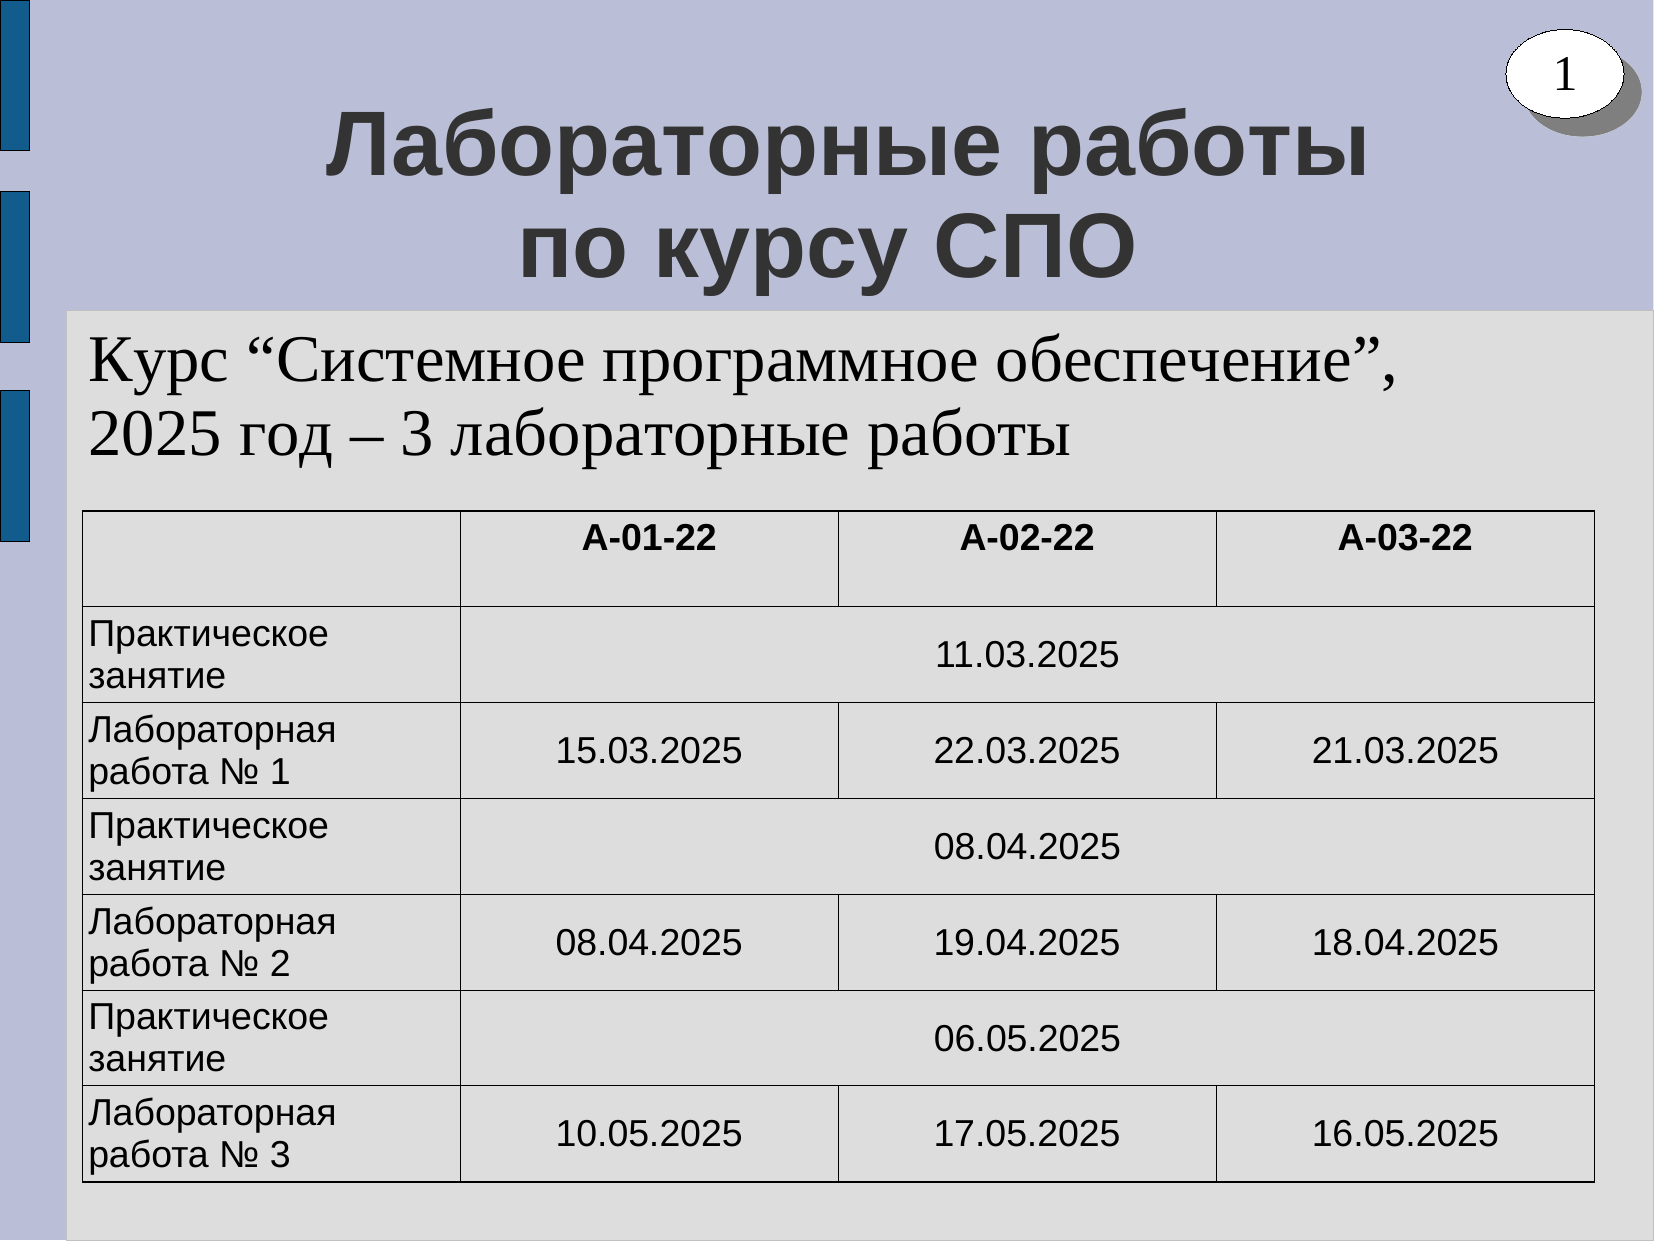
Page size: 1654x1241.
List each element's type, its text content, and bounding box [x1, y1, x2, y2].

table_cell Практическое занятие [83, 799, 460, 894]
table_cell 06.05.2025 [461, 991, 1594, 1085]
table_cell 19.04.2025 [839, 895, 1216, 990]
table_cell 18.04.2025 [1217, 895, 1594, 990]
table_cell 08.04.2025 [461, 895, 838, 990]
table_header [83, 512, 460, 606]
table_header A-03-22 [1217, 512, 1594, 606]
table_cell 11.03.2025 [461, 607, 1594, 702]
table_cell 17.05.2025 [839, 1086, 1216, 1181]
table_cell Лабораторная работа № 3 [83, 1086, 460, 1181]
table_header A-02-22 [839, 512, 1216, 606]
table_cell 21.03.2025 [1217, 703, 1594, 798]
table_cell Лабораторная работа № 1 [83, 703, 460, 798]
table_cell 22.03.2025 [839, 703, 1216, 798]
table_cell 10.05.2025 [461, 1086, 838, 1181]
text_box 1 [1505, 29, 1625, 119]
table_cell 08.04.2025 [461, 799, 1594, 894]
table_header A-01-22 [461, 512, 838, 606]
table_cell Практическое занятие [83, 607, 460, 702]
table_cell Практическое занятие [83, 991, 460, 1085]
title Лабораторные работы по курсу СПО [121, 87, 1534, 302]
text_box Курс “Системное программное обеспечение”, 2025 год – 3 лабораторные работы [88, 321, 1625, 532]
table_cell 15.03.2025 [461, 703, 838, 798]
table_cell 16.05.2025 [1217, 1086, 1594, 1181]
table_cell Лабораторная работа № 2 [83, 895, 460, 990]
